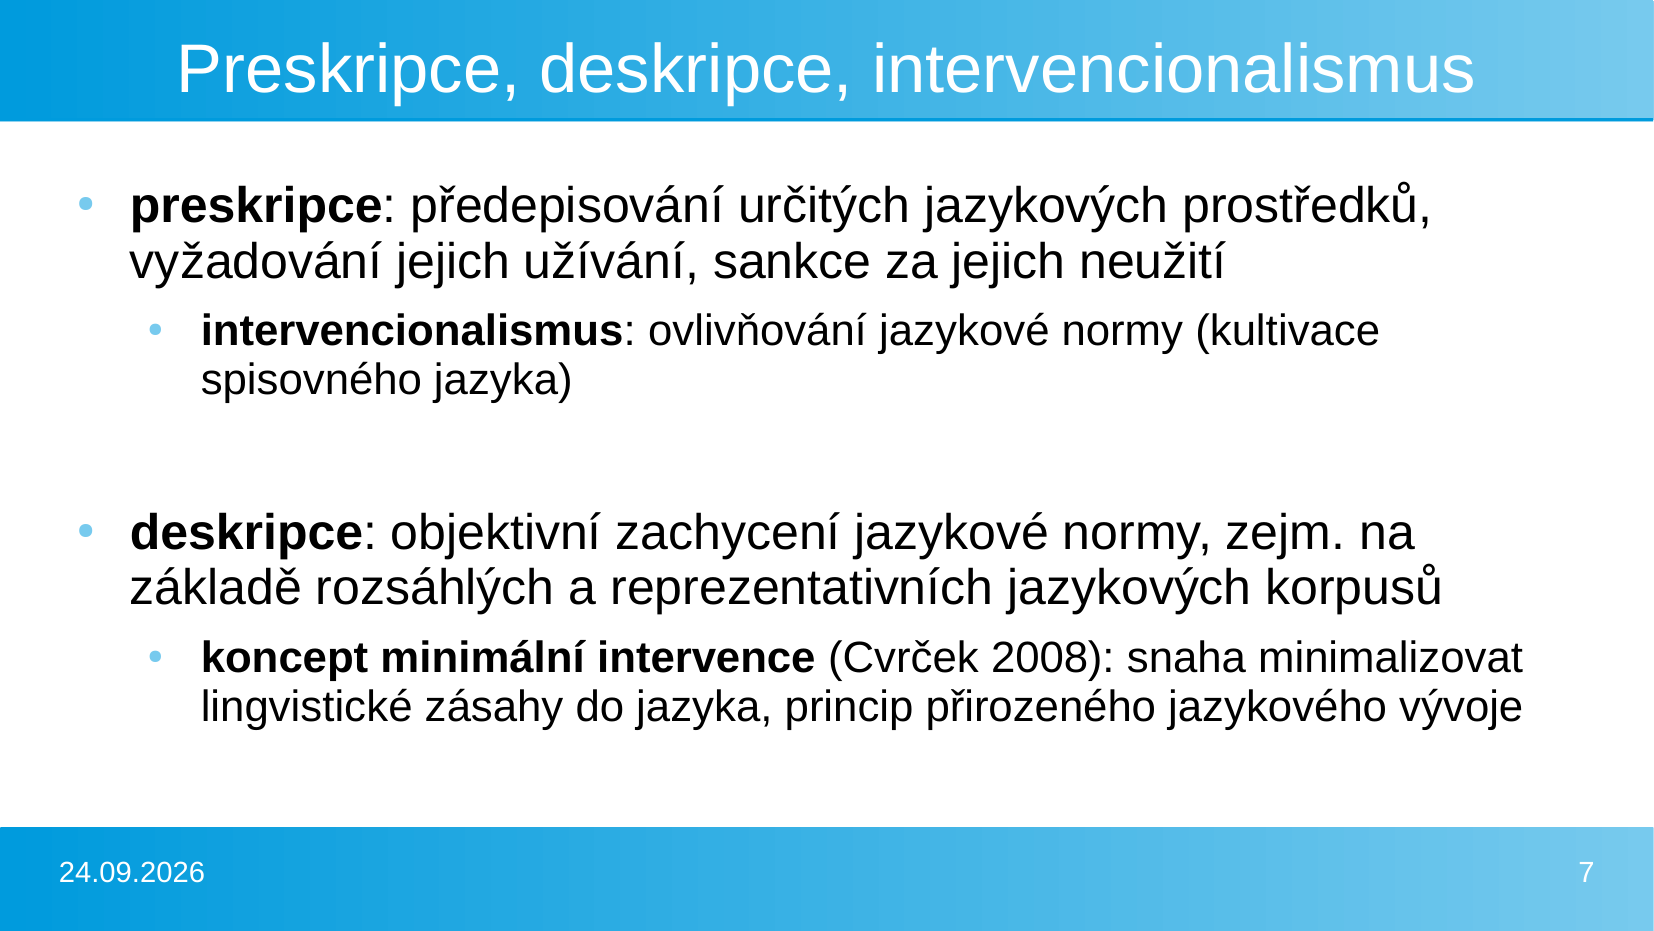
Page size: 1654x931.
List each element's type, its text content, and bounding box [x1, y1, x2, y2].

title Preskripce, deskripce, intervencionalismus [59, 29, 1595, 108]
list preskripce: předepisování určitých jazykových prostředků, vyžadování jejich užívání, sankce za jejich neužití intervencionalismus: ovlivňování jazykové normy (kultivace spisovného jazyka) deskripce: objektivní zachycení jazykové normy, zejm. na základě rozsáhlých a reprezentativních jazykových korpusů koncept minimální intervence (Cvrček 2008): snaha minimalizovat lingvistické zásahy do jazyka, princip přirozeného jazykového vývoje [59, 177, 1595, 768]
